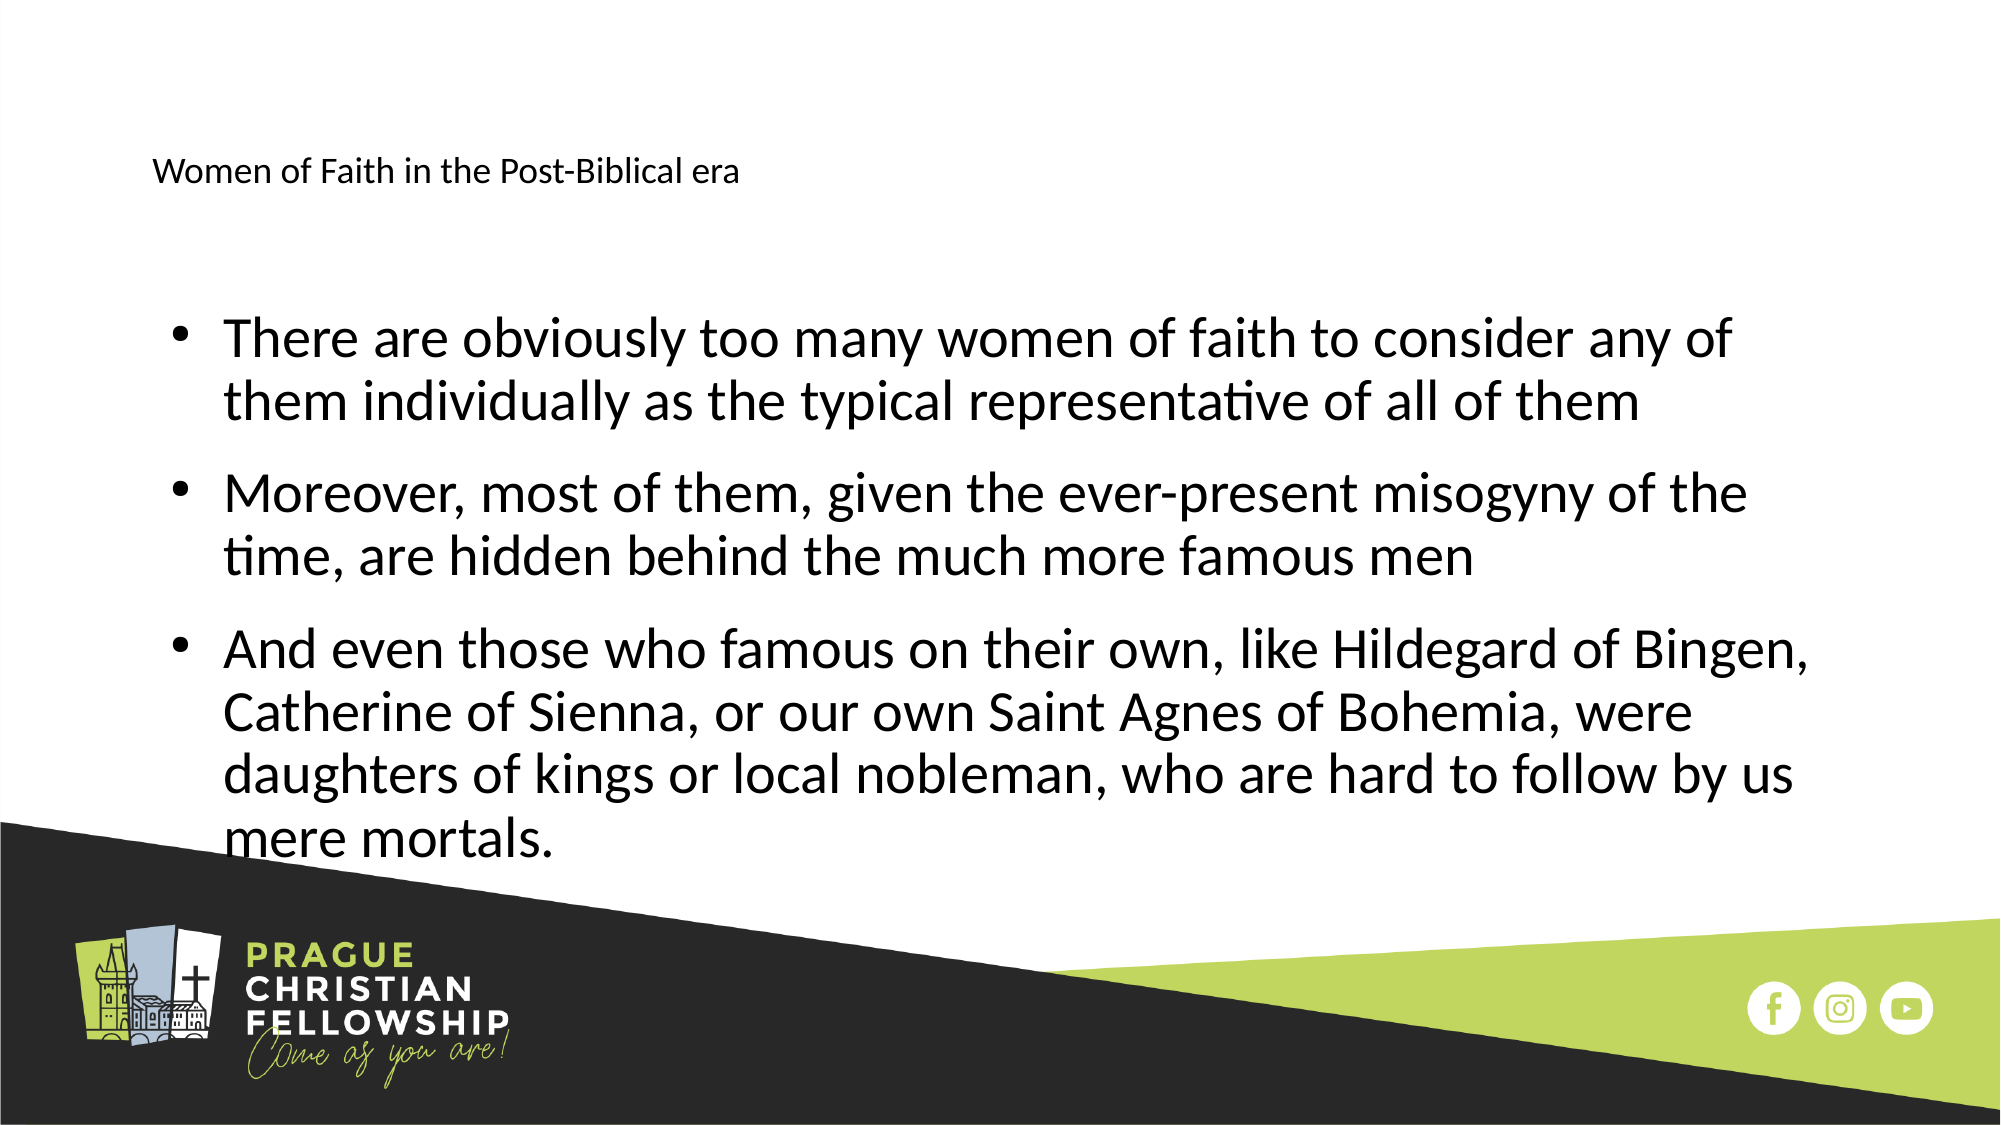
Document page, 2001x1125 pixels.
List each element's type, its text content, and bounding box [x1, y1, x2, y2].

list There are obviously too many women of faith to consider any of them individually as the typical representative of all of them Moreover, most of them, given the ever-present misogyny of the time, are hidden behind the much more famous men And even those who famous on their own, like Hildegard of Bingen, Catherine of Sienna, or our own Saint Agnes of Bohemia, were daughters of kings or local nobleman, who are hard to follow by us mere mortals. [137, 299, 1863, 1014]
title Women of Faith in the Post-Biblical era [137, 59, 1863, 278]
picture [0, 0, 2001, 1125]
